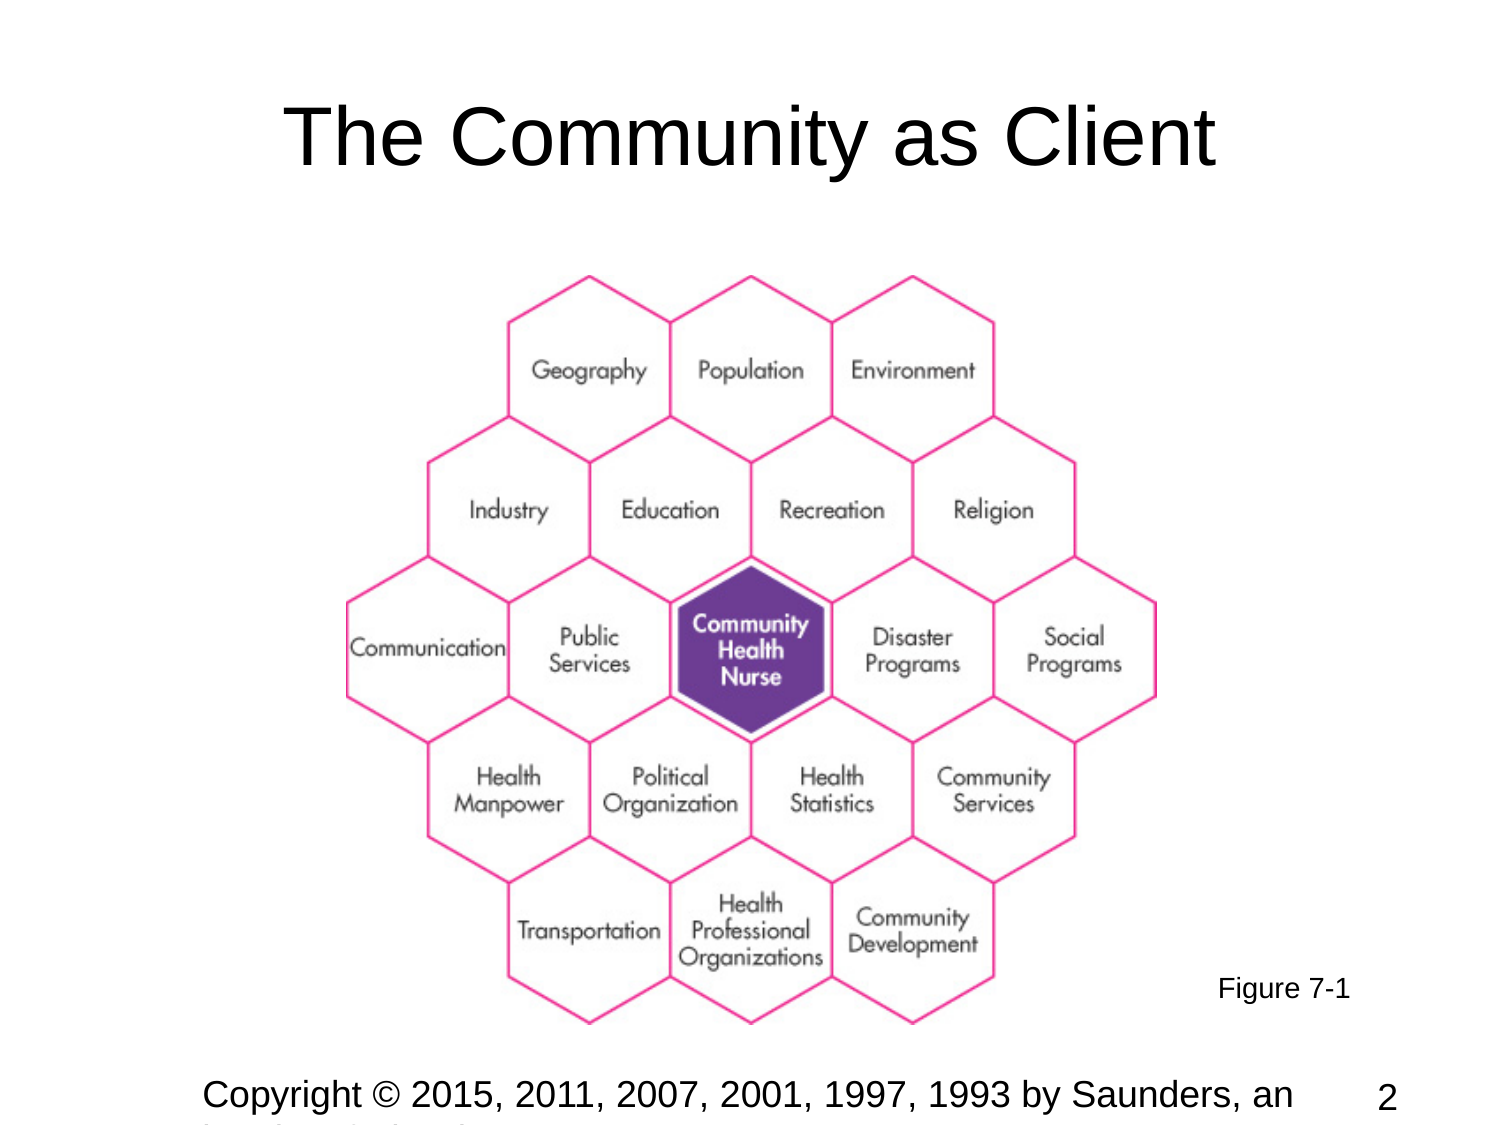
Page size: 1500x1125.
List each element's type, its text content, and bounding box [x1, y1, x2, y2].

footer Copyright © 2015, 2011, 2007, 2001, 1997, 1993 by Saunders, an imprint of Elsevier Inc. [187, 1062, 1313, 1125]
slide_number <number> [1362, 1065, 1463, 1125]
title The Community as Client [112, 75, 1388, 250]
picture [346, 275, 1157, 1025]
text_box Figure 7-1 [1203, 962, 1413, 1013]
